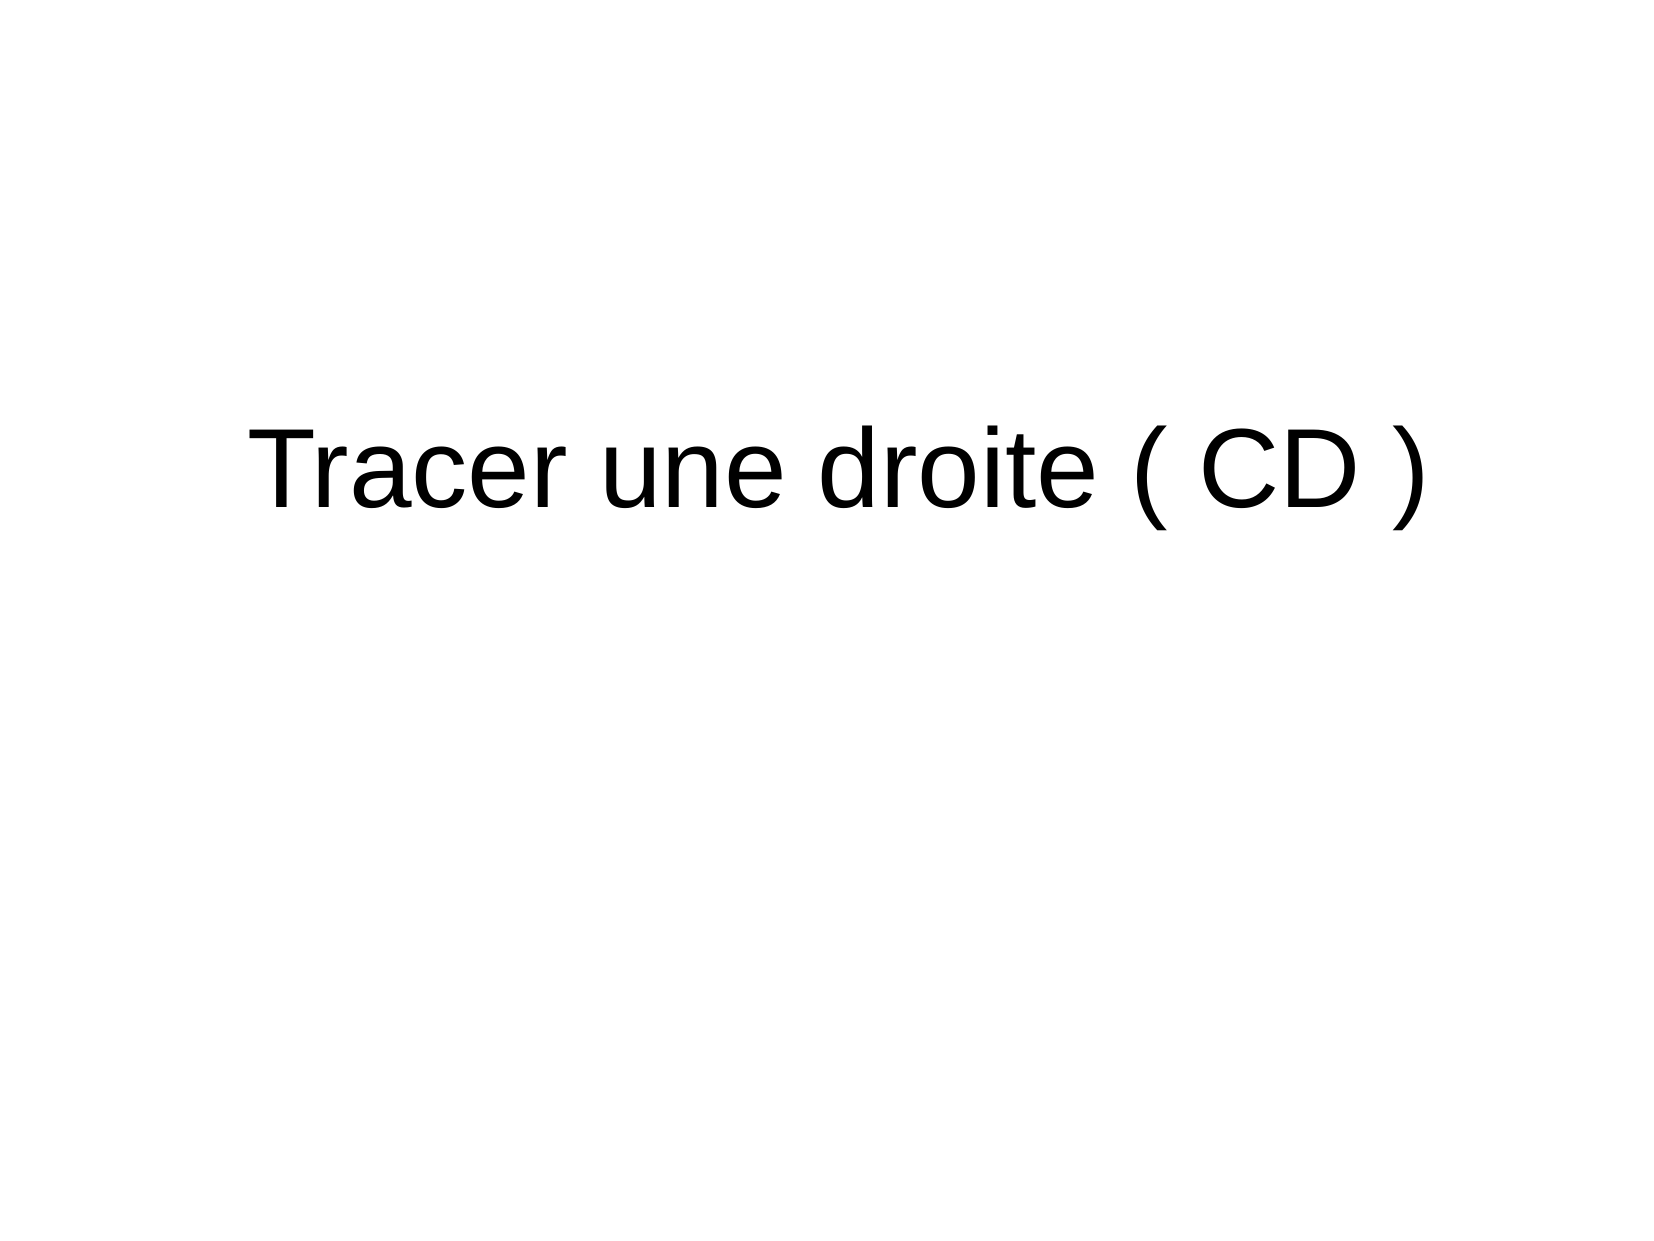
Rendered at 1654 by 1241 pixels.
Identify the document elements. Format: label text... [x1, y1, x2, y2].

subtitle Tracer une droite ( CD ) [94, 59, 1583, 878]
